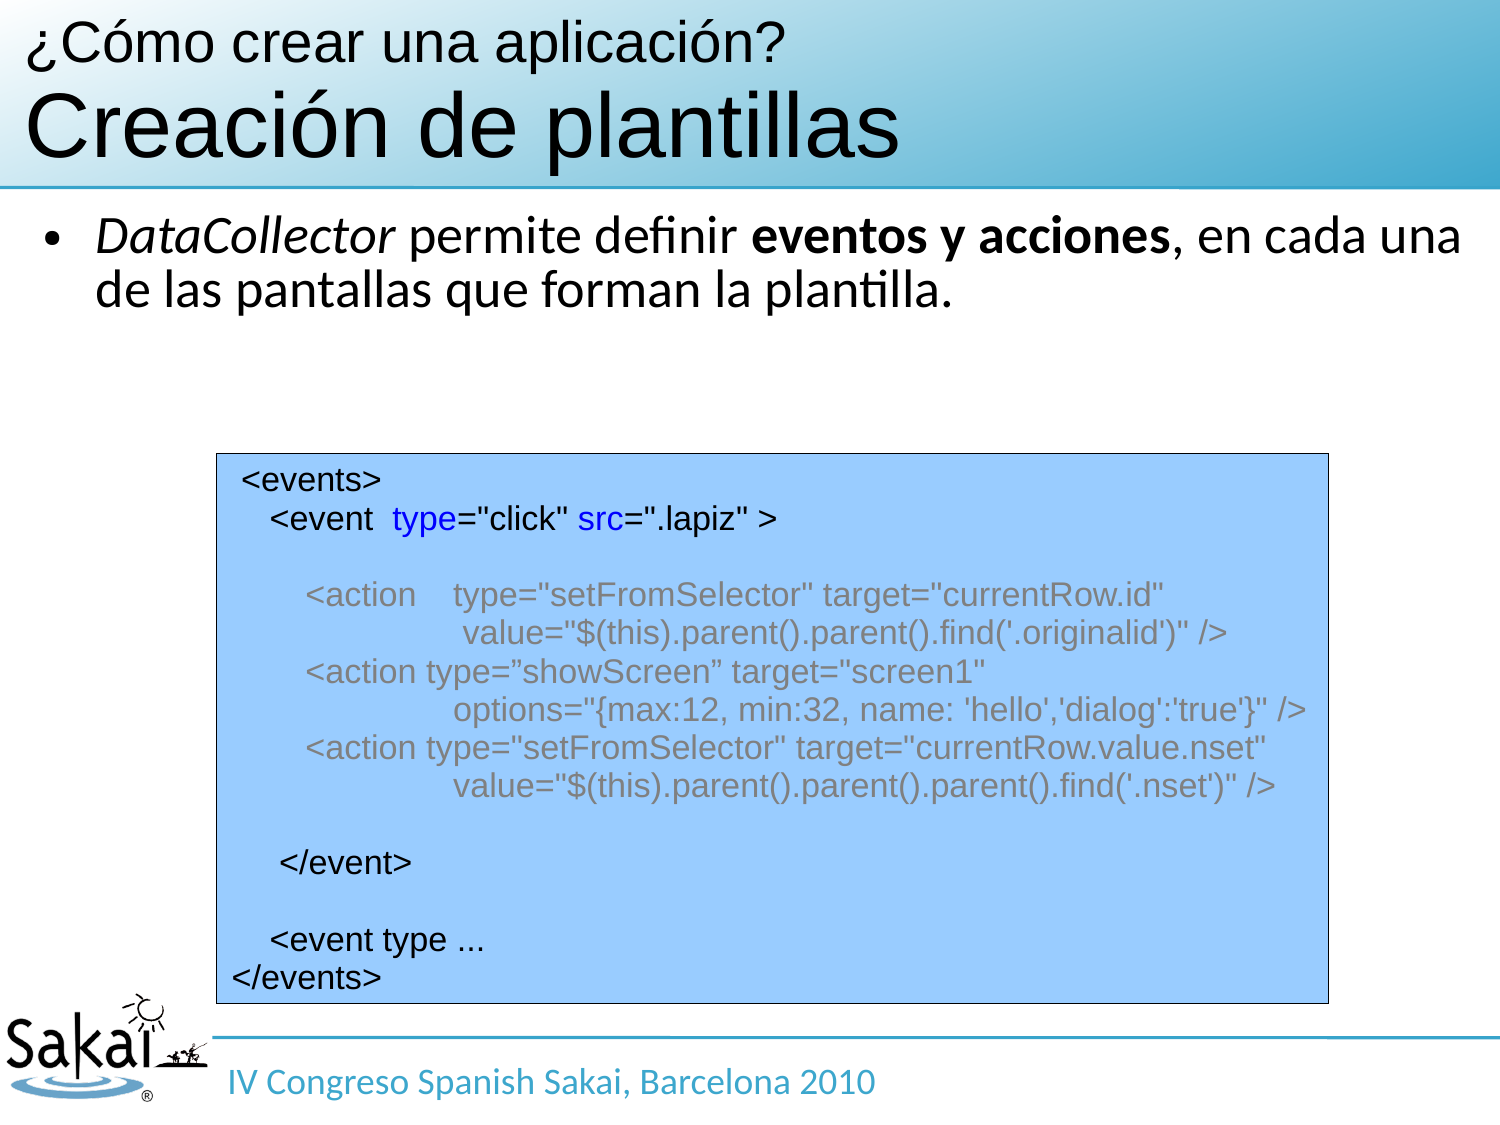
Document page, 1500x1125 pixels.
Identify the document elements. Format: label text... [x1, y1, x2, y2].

text_box <events> <event type="click" src=".lapiz" > <action type="setFromSelector" target="currentRow.id" value="$(this).parent().parent().find('.originalid')" /> <action type=”showScreen” target="screen1" options="{max:12, min:32, name: 'hello','dialog':'true'}" /> <action type="setFromSelector" target="currentRow.value.nset" value="$(this).parent().parent().parent().find('.nset')" /> </event> <event type ... </events> [216, 453, 1329, 1004]
picture [0, 955, 213, 1125]
list DataCollector permite definir eventos y acciones, en cada una de las pantallas que forman la plantilla. [24, 212, 1475, 1025]
title ¿Cómo crear una aplicación? Creación de plantillas [24, 9, 1475, 178]
